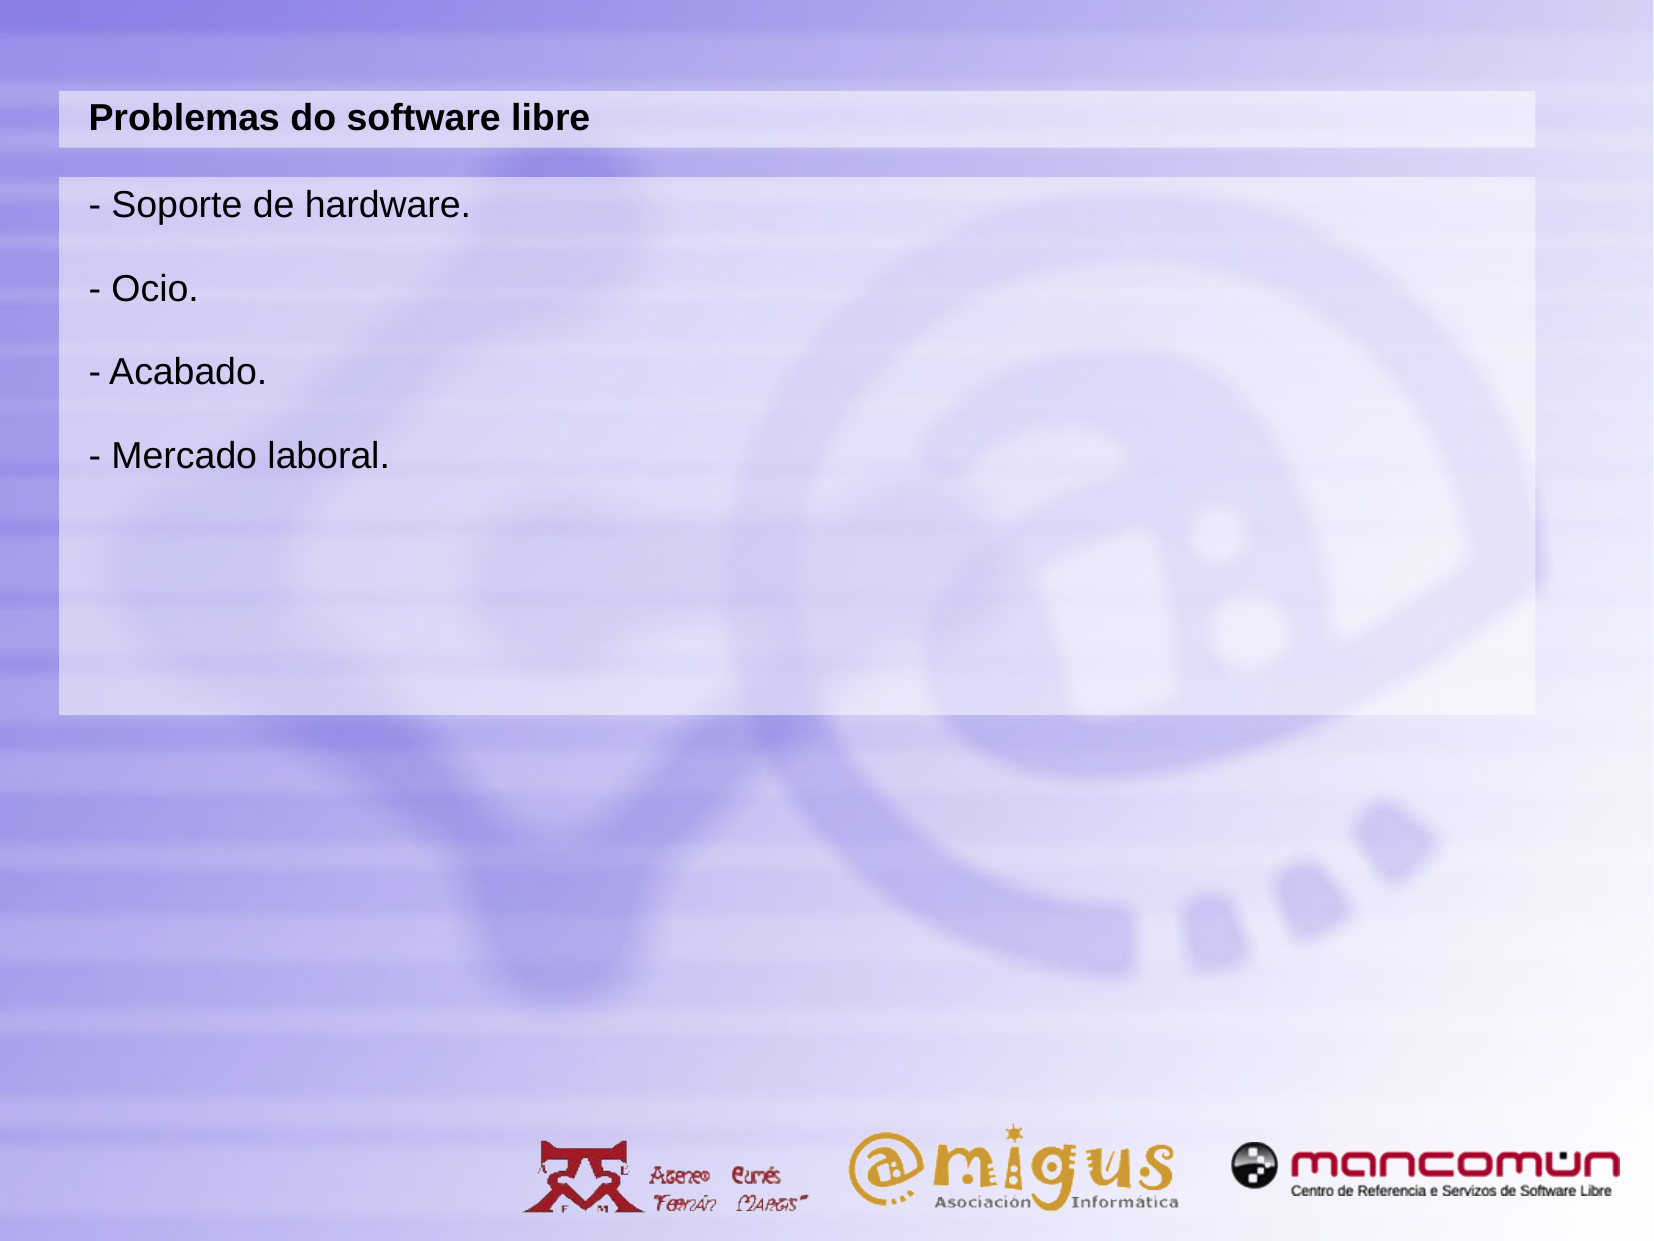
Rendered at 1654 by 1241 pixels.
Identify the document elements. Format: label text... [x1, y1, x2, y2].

text_box Problemas do software libre [59, 90, 1536, 148]
text_box - Soporte de hardware. - Ocio. - Acabado. - Mercado laboral. [59, 177, 1536, 716]
picture [0, 0, 1654, 1241]
